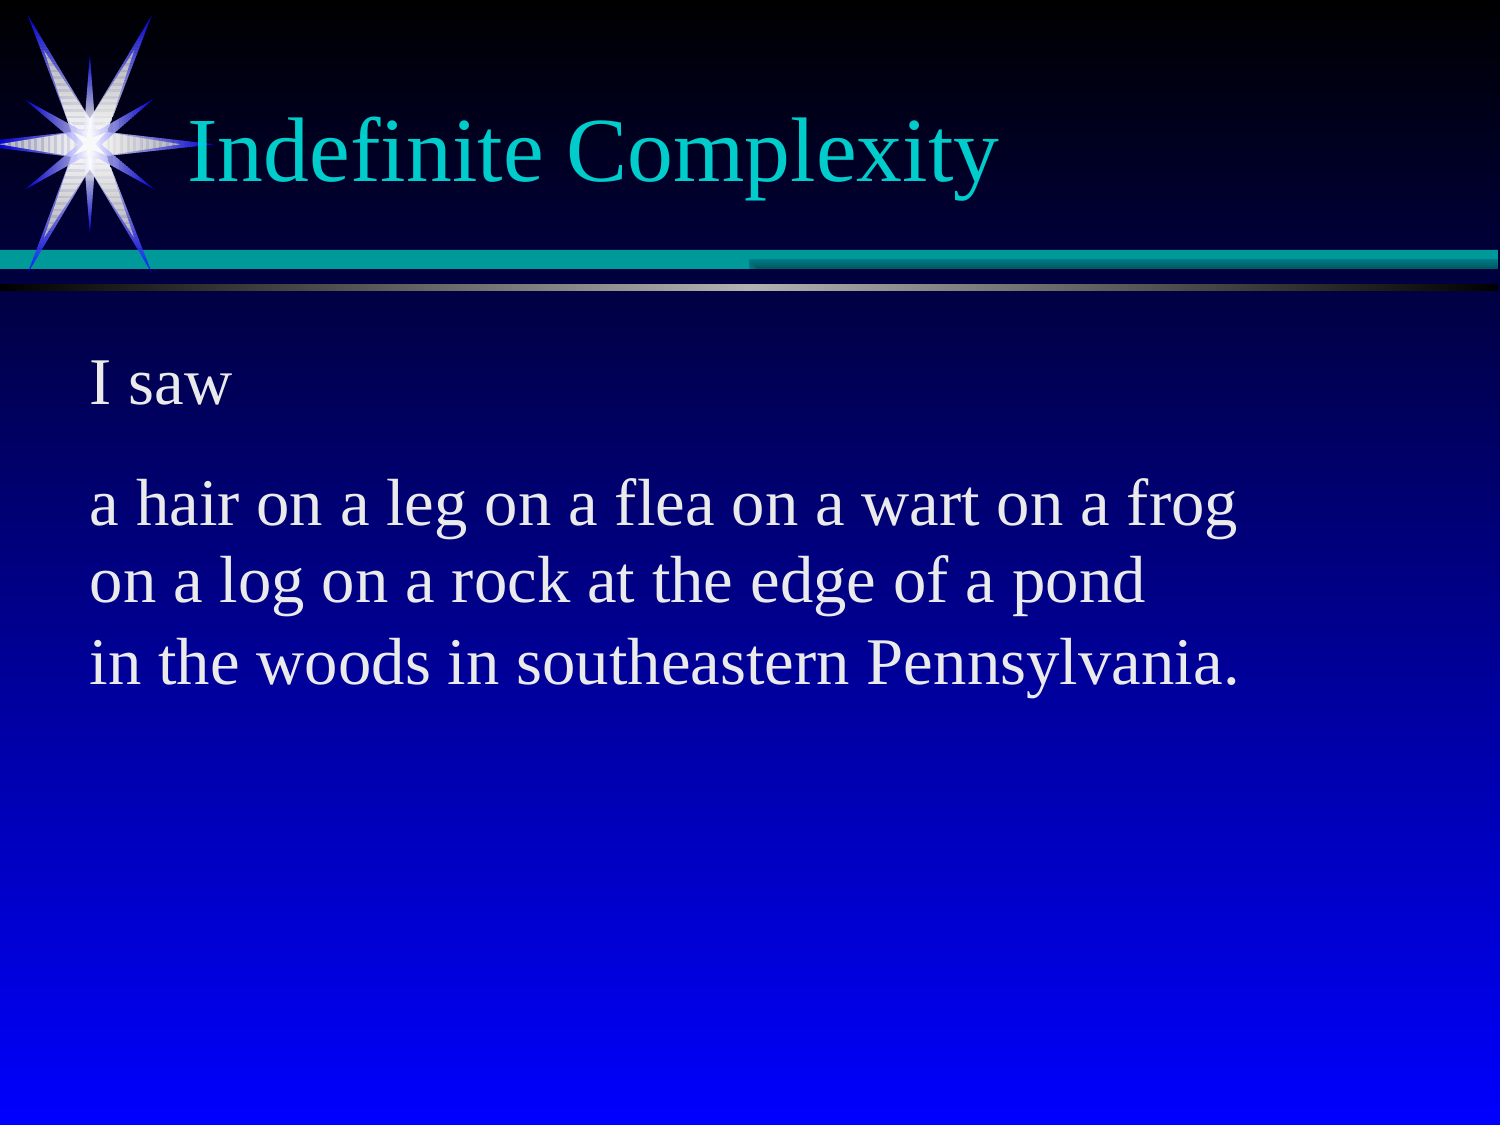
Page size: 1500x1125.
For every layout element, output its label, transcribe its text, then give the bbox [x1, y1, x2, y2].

title Indefinite Complexity [187, 56, 1463, 244]
text_box in the woods in southeastern Pennsylvania. [75, 617, 1313, 707]
text_box a hair on a leg on a flea on a wart on a frog [75, 458, 1313, 535]
text_box I saw [75, 337, 1313, 427]
text_box æ [135, 37, 144, 42]
text_box æ [36, 246, 44, 251]
text_box æ [135, 246, 144, 251]
text_box æ [35, 37, 44, 42]
text_box on a log on a rock at the edge of a pond [75, 535, 1313, 617]
